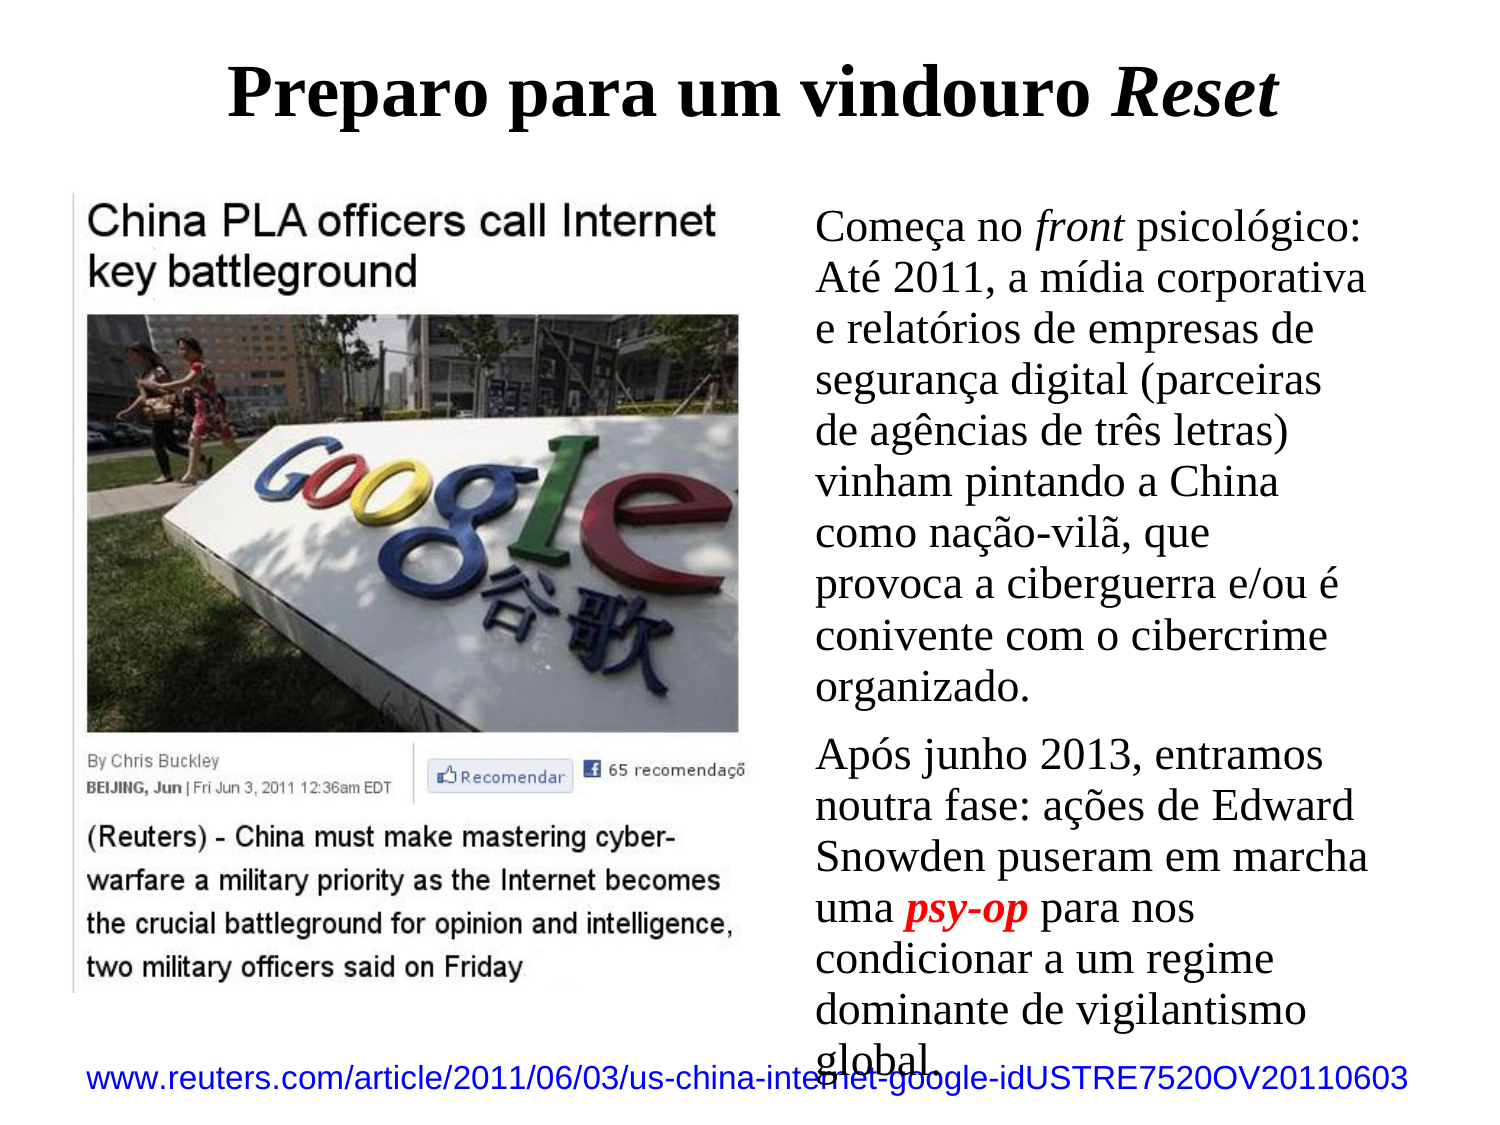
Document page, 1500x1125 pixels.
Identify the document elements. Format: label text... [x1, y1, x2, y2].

text_box [750, 295, 830, 1037]
title Preparo para um vindouro Reset [74, 16, 1431, 167]
text_box www.reuters.com/article/2011/06/03/us-china-internet-google-idUSTRE7520OV20110603 [25, 1051, 1470, 1090]
picture [70, 183, 756, 993]
text_box Começa no front psicológico: Até 2011, a mídia corporativa e relatórios de empresas de segurança digital (parceiras de agências de três letras) vinham pintando a China como nação-vilã, que provoca a ciberguerra e/ou é conivente com o cibercrime organizado. Após junho 2013, entramos noutra fase: ações de Edward Snowden puseram em marcha uma psy-op para nos condicionar a um regime dominante de vigilantismo global. [814, 200, 1371, 984]
text_box [821, 1004, 830, 1022]
